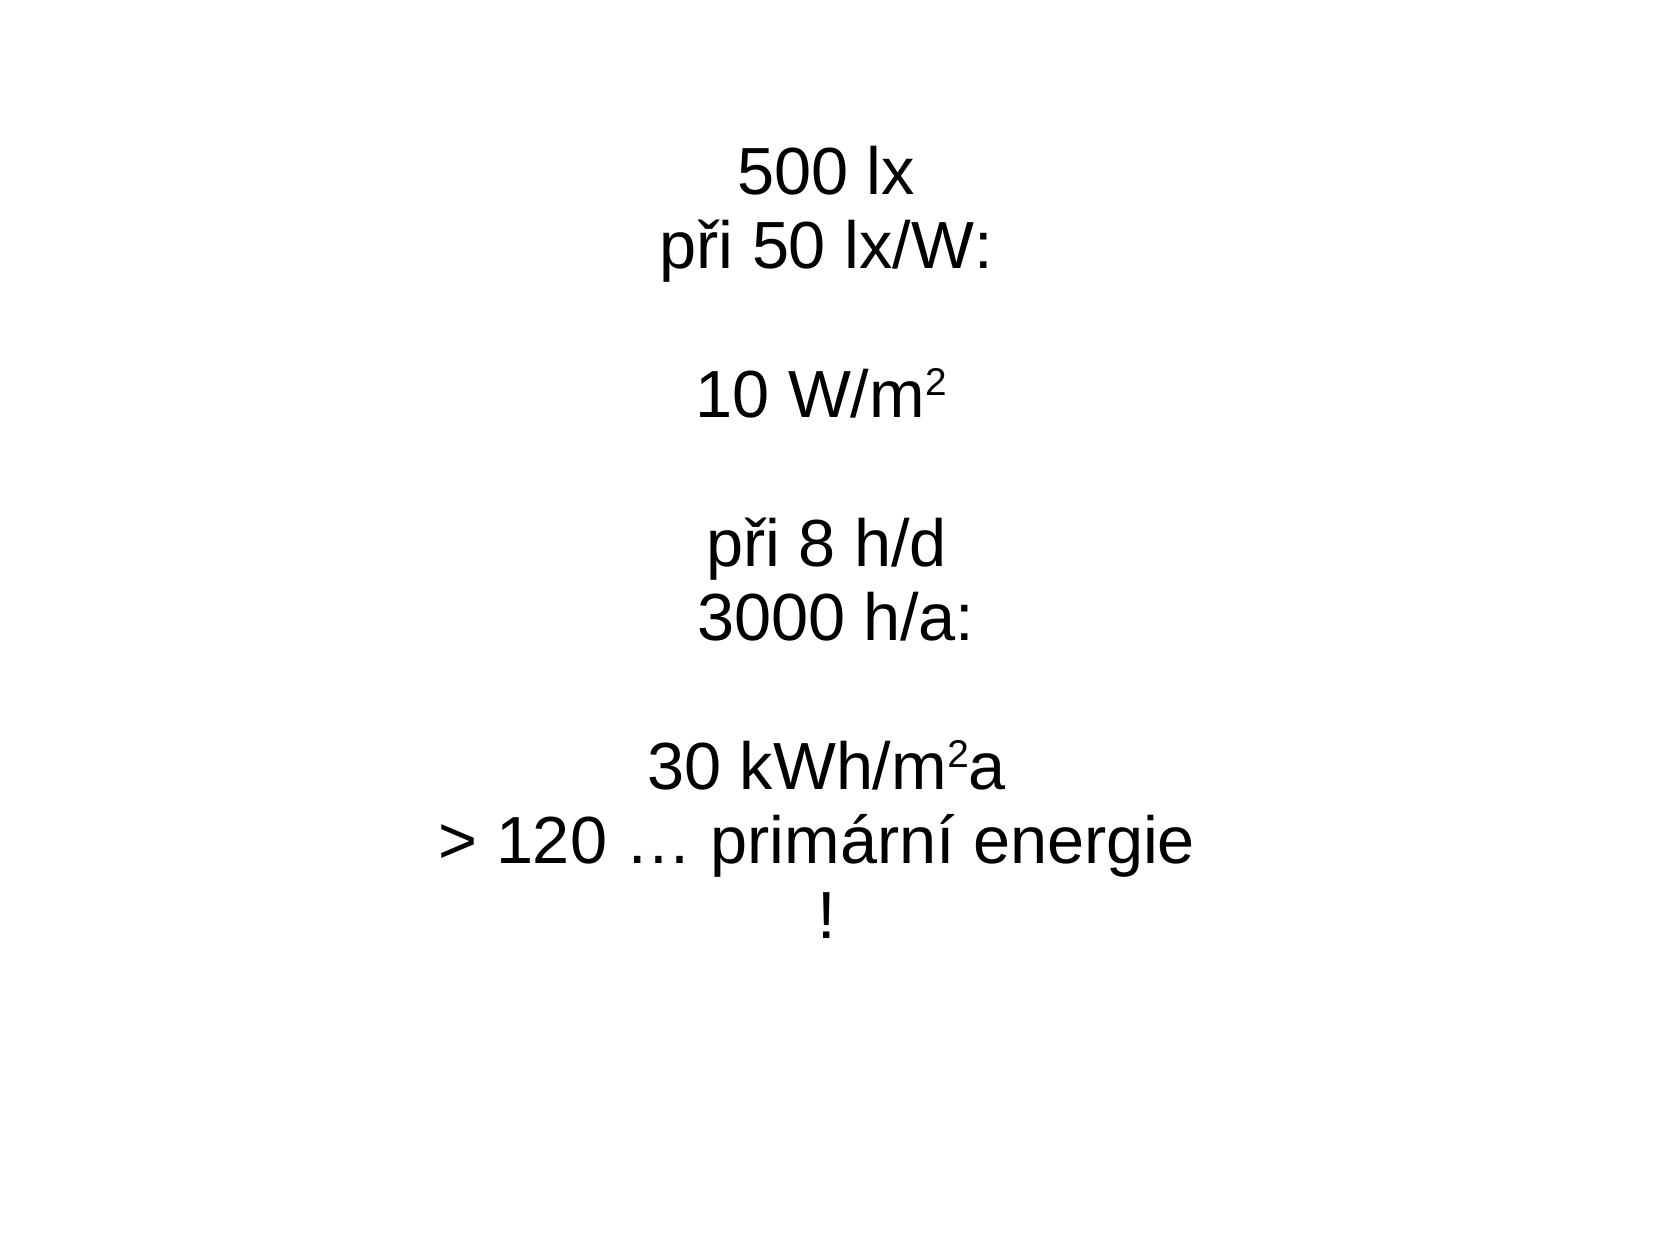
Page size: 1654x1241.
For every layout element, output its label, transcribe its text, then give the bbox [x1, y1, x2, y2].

text_box 500 lx při 50 lx/W: 10 W/m2 při 8 h/d 3000 h/a: 30 kWh/m2a > 120 … primární energie ! [82, 56, 1571, 1102]
